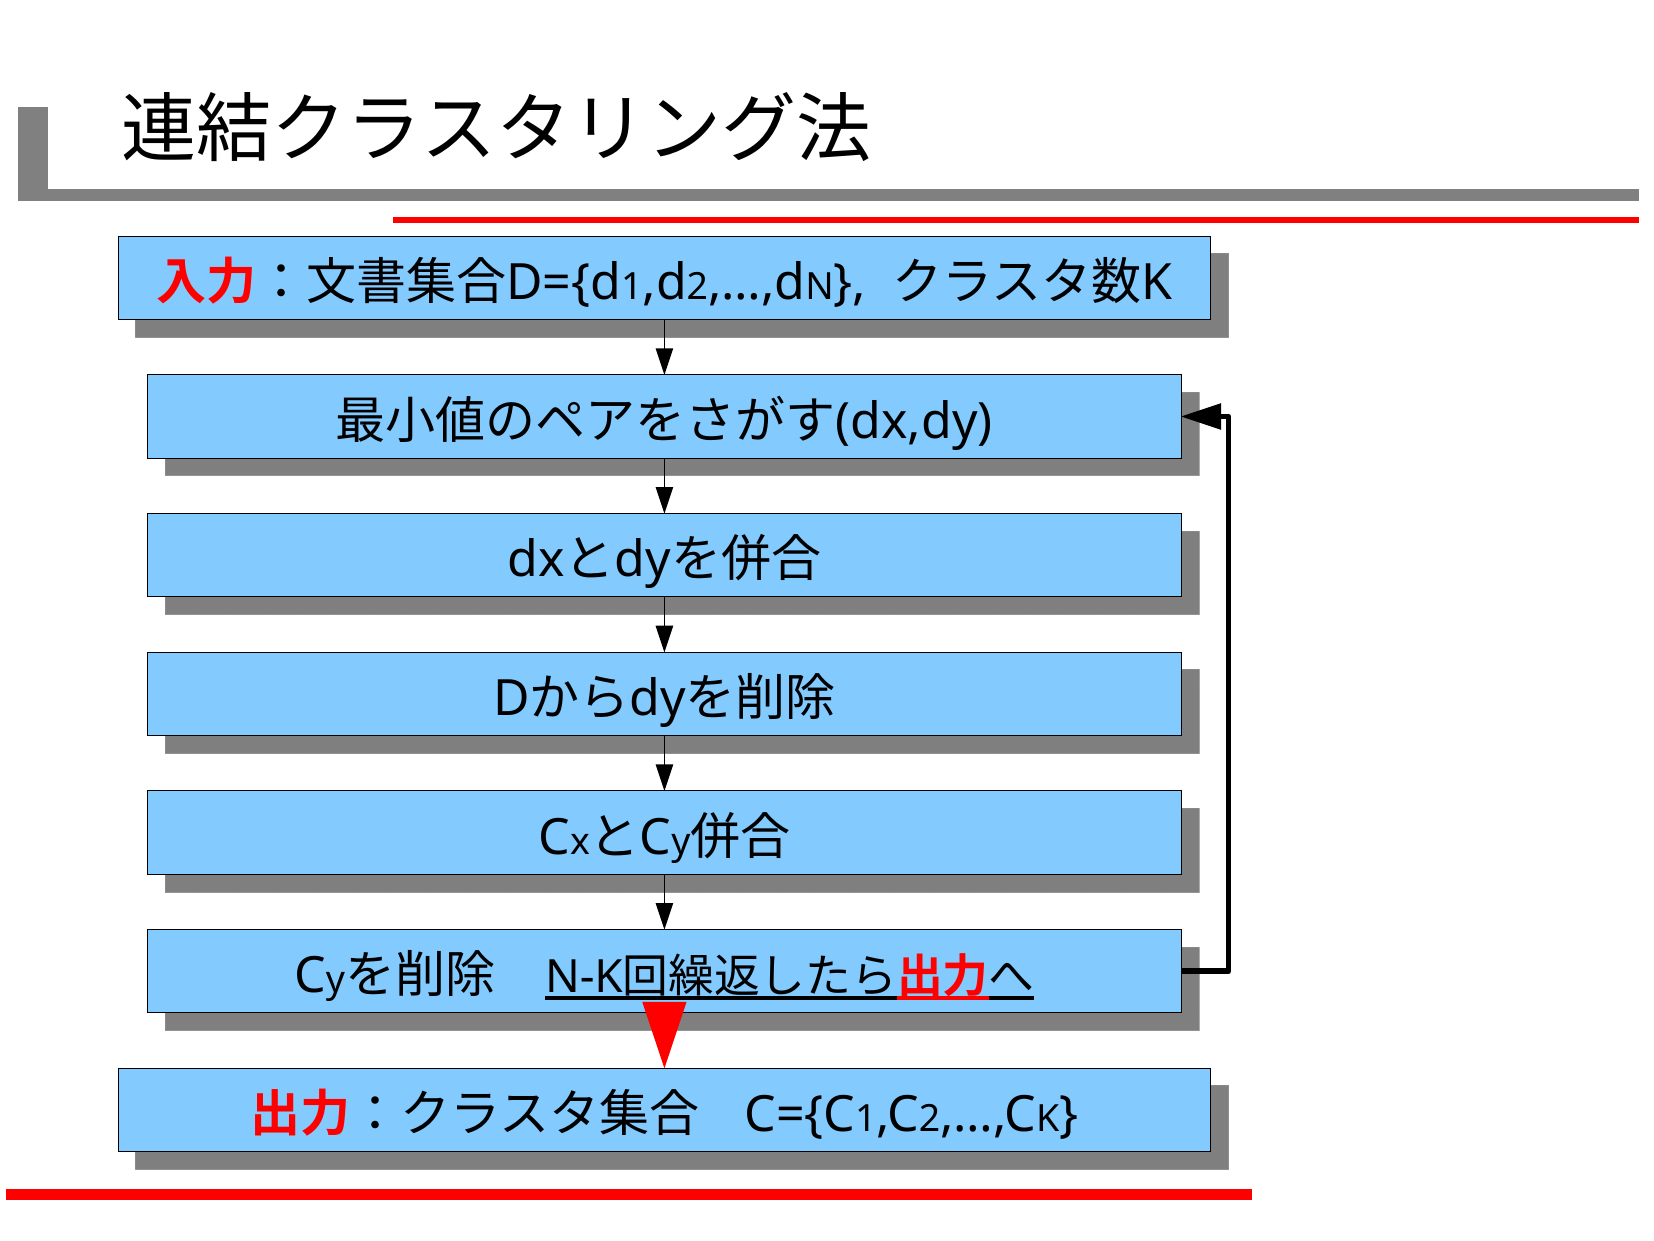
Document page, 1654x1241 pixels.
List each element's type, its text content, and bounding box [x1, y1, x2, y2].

text_box CxとCy併合 [147, 790, 1182, 875]
text_box 出力：クラスタ集合 C={C1,C2,…,CK} [118, 1068, 1211, 1152]
text_box 入力：文書集合D={d1,d2,…,dN}, クラスタ数K [118, 236, 1211, 320]
text_box Cyを削除 N-K回繰返したら出力へ [147, 929, 1182, 1013]
text_box 最小値のペアをさがす(dx,dy) [147, 374, 1182, 459]
text_box dxとdyを併合 [147, 513, 1182, 597]
text_box Dからdyを削除 [147, 652, 1182, 736]
title 連結クラスタリング法 [121, 18, 1534, 226]
